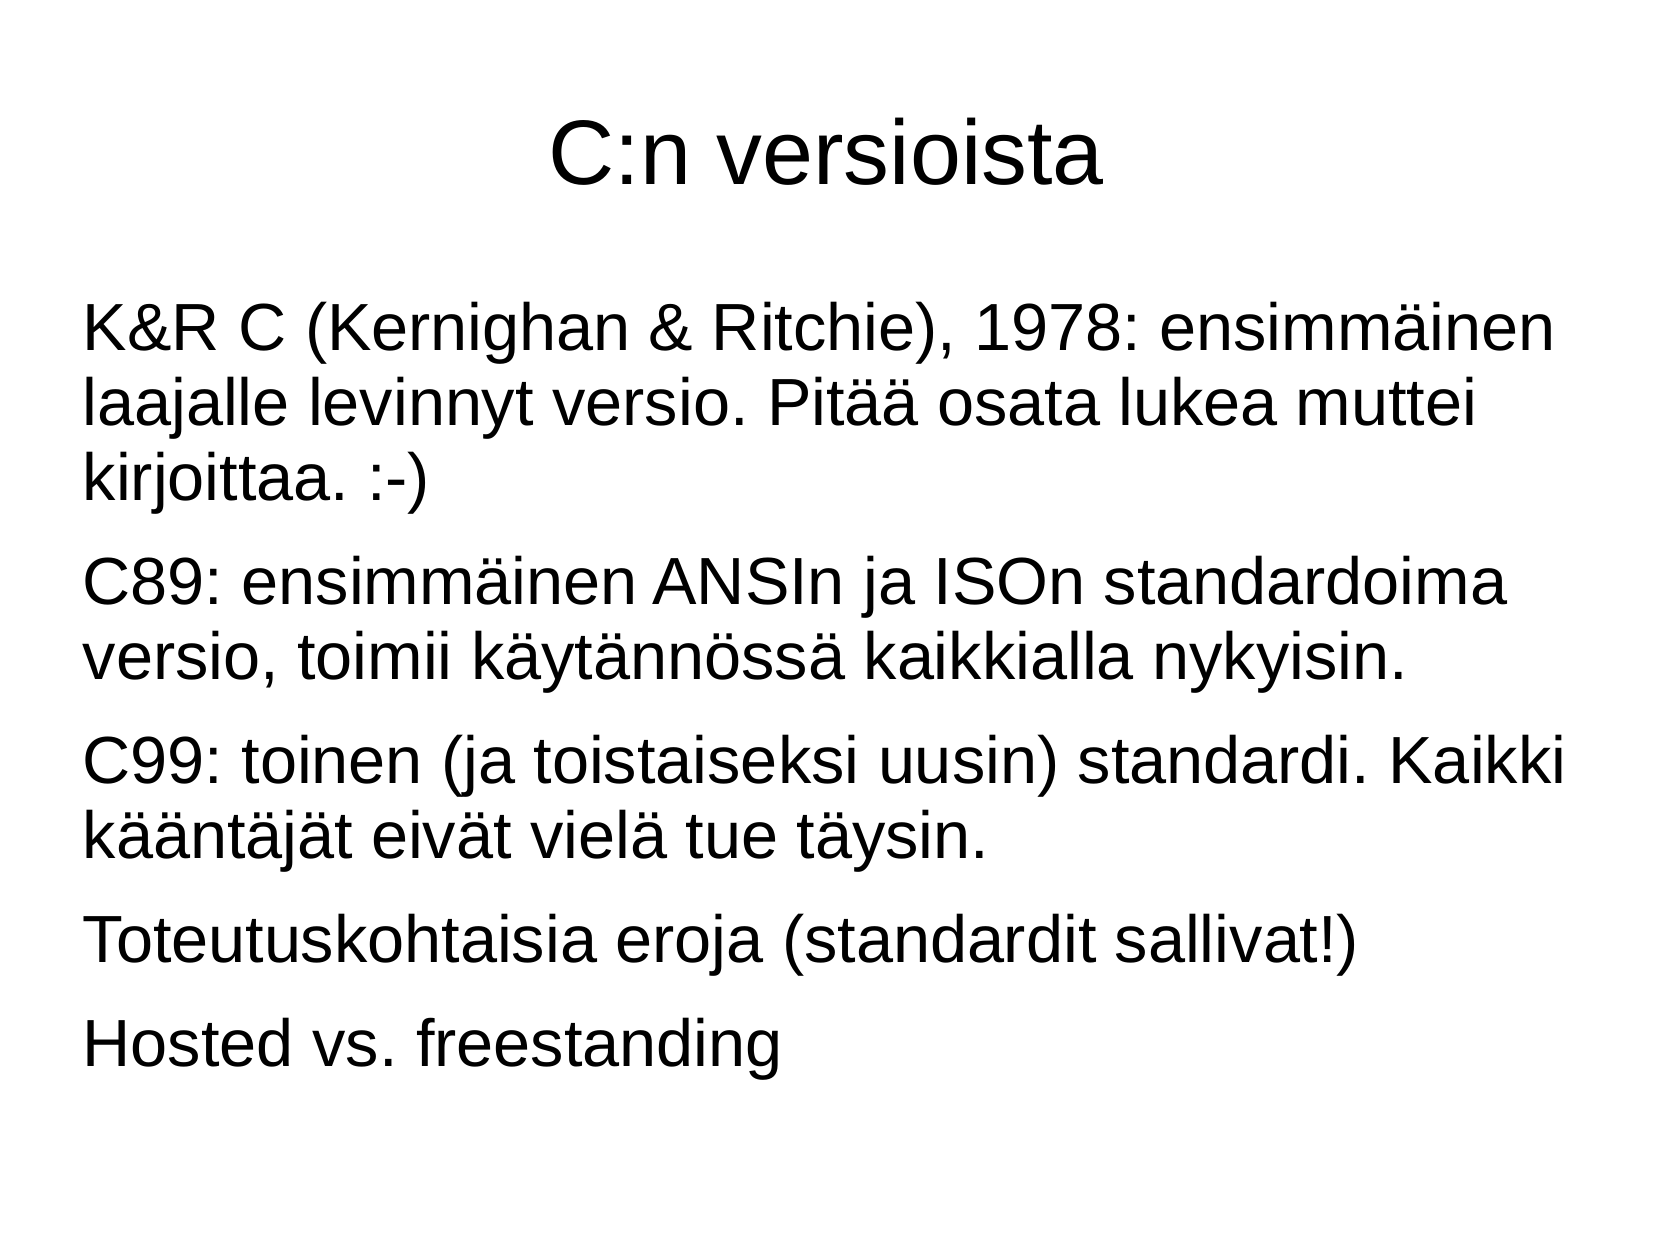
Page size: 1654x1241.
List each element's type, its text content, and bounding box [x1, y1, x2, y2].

title C:n versioista [82, 56, 1571, 250]
list K&R C (Kernighan & Ritchie), 1978: ensimmäinen laajalle levinnyt versio. Pitää osata lukea muttei kirjoittaa. :-) C89: ensimmäinen ANSIn ja ISOn standardoima versio, toimii käytännössä kaikkialla nykyisin. C99: toinen (ja toistaiseksi uusin) standardi. Kaikki kääntäjät eivät vielä tue täysin. Toteutuskohtaisia eroja (standardit sallivat!) Hosted vs. freestanding [82, 290, 1571, 1094]
